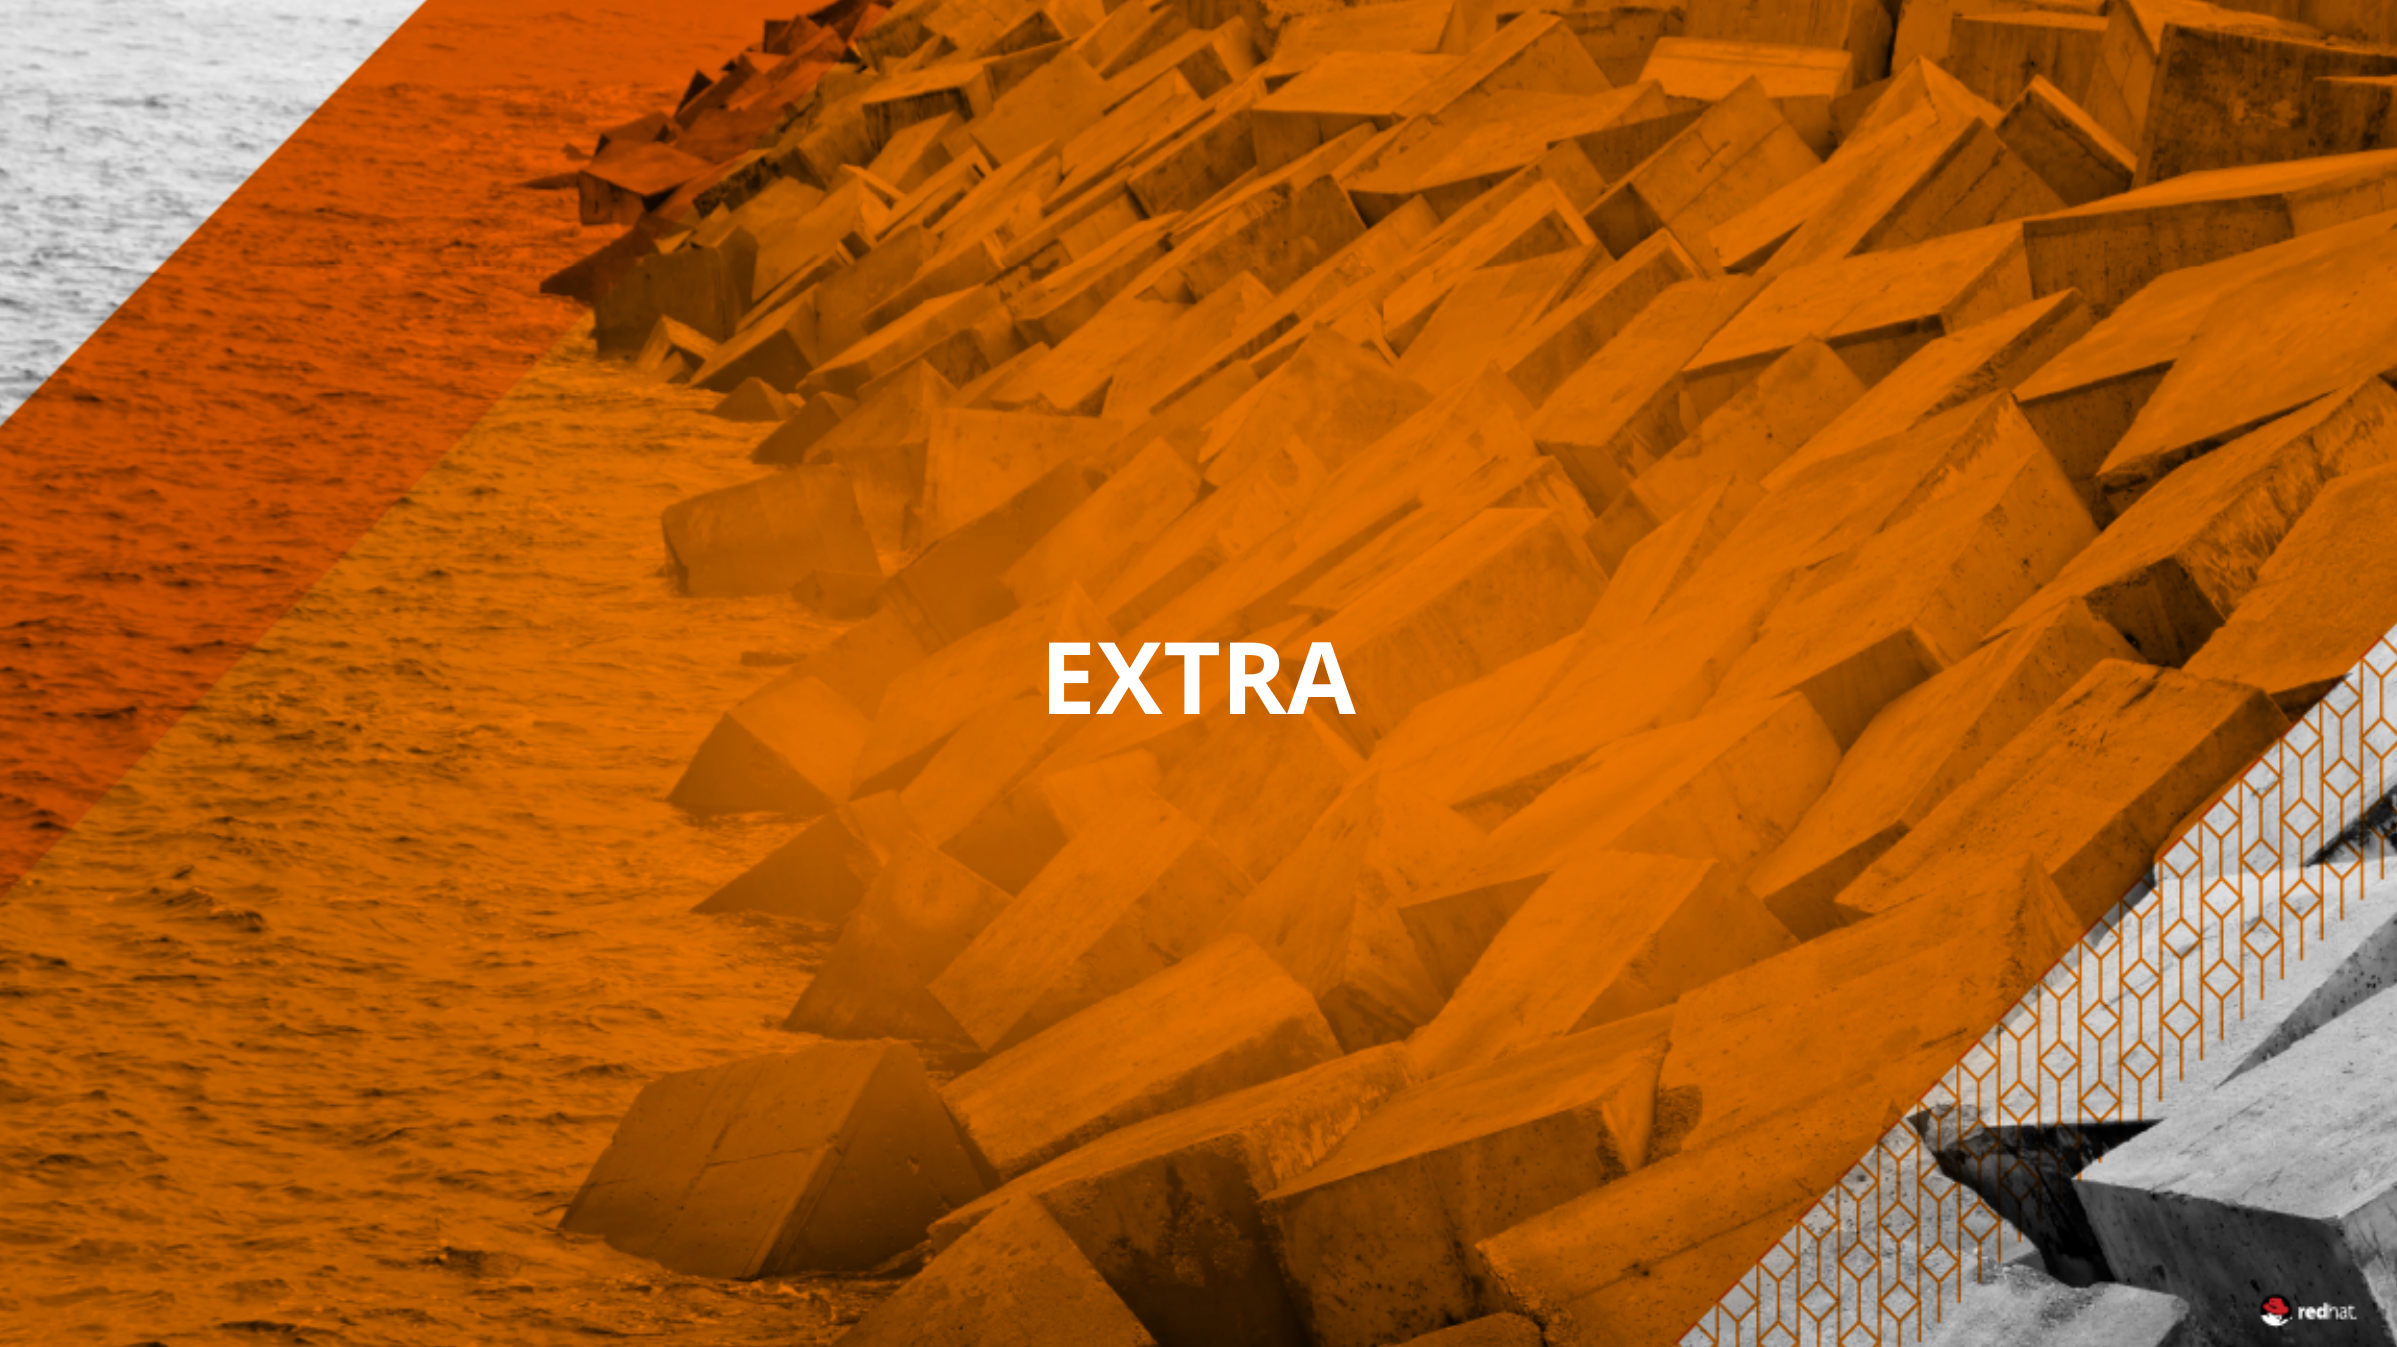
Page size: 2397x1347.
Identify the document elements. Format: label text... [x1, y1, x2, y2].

picture [0, 0, 2397, 1347]
title EXTRA [385, 545, 2012, 805]
